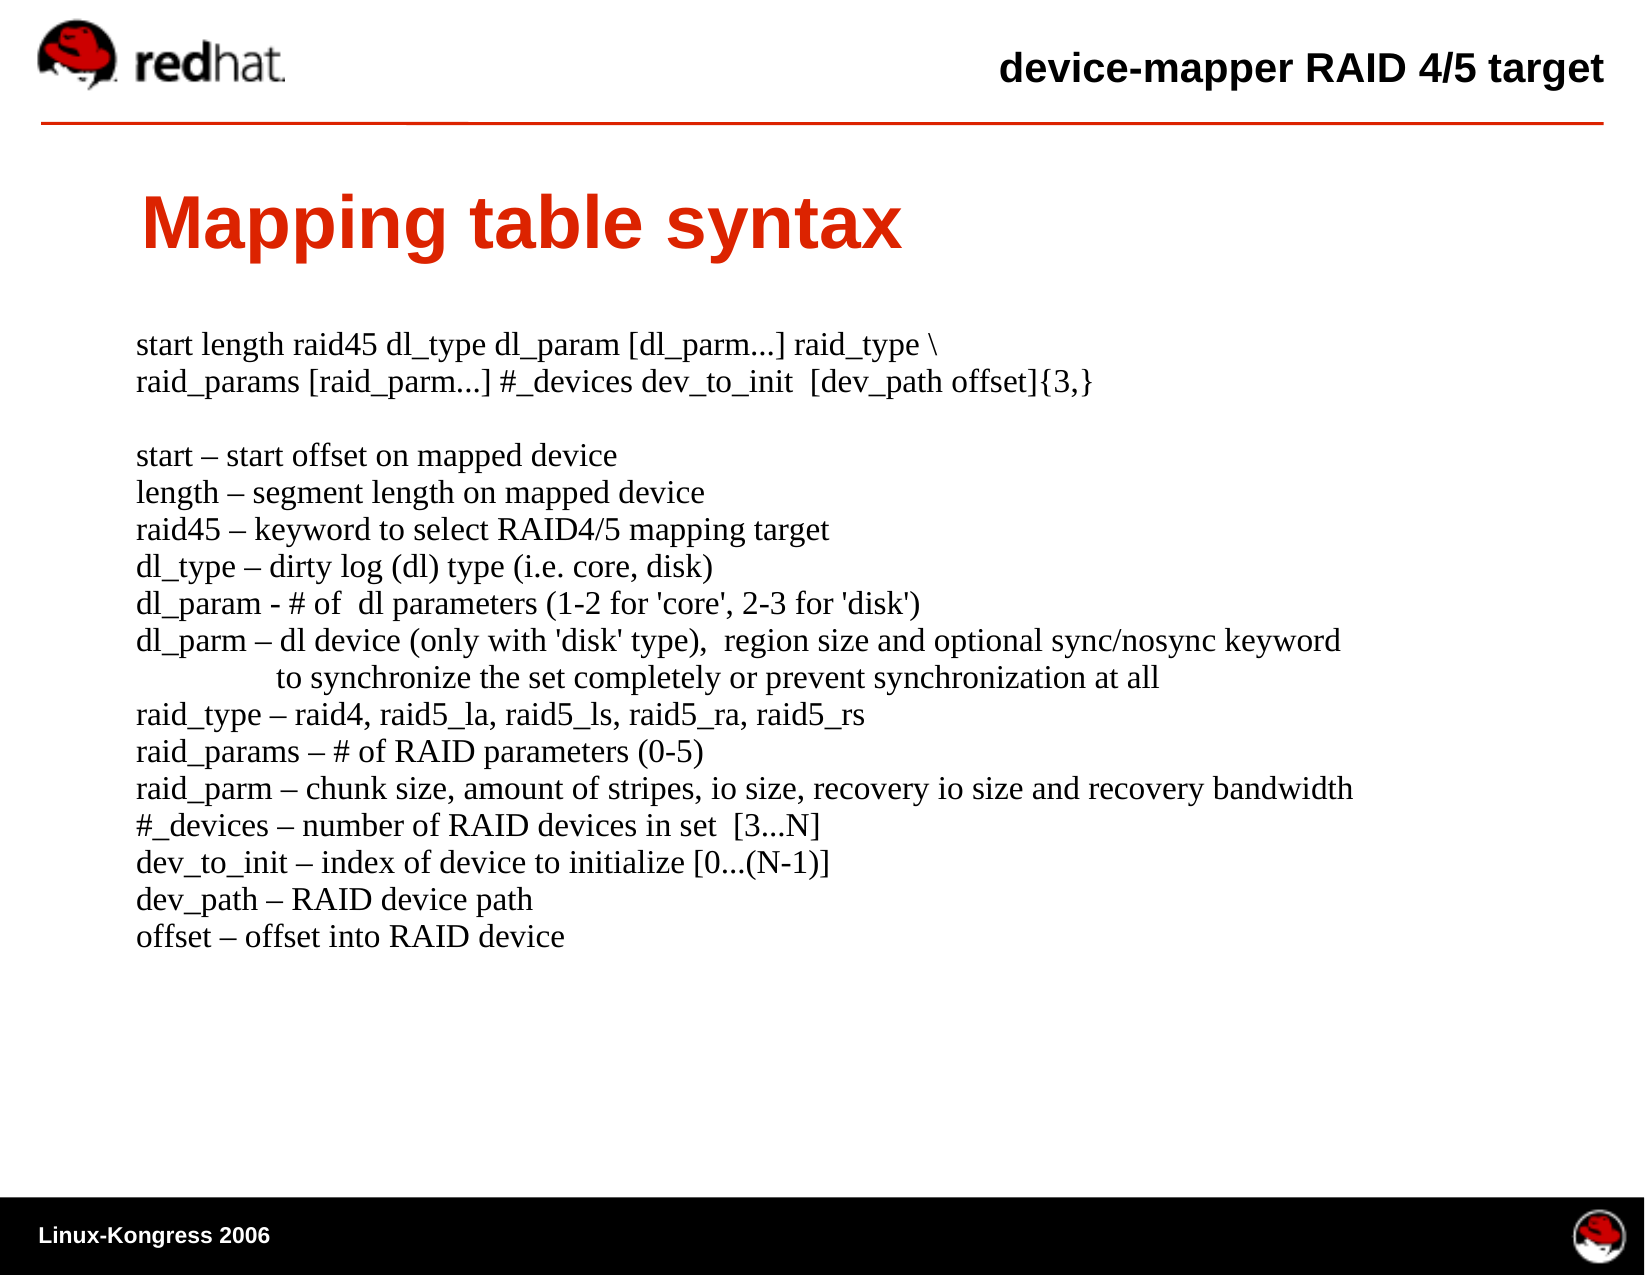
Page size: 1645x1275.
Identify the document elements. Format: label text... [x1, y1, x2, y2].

text_box start length raid45 dl_type dl_param [dl_parm...] raid_type \ raid_params [raid_parm...] #_devices dev_to_init [dev_path offset]{3,} start – start offset on mapped device length – segment length on mapped device raid45 – keyword to select RAID4/5 mapping target dl_type – dirty log (dl) type (i.e. core, disk) dl_param - # of dl parameters (1-2 for 'core', 2-3 for 'disk') dl_parm – dl device (only with 'disk' type), region size and optional sync/nosync keyword to synchronize the set completely or prevent synchronization at all raid_type – raid4, raid5_la, raid5_ls, raid5_ra, raid5_rs raid_params – # of RAID parameters (0-5) raid_parm – chunk size, amount of stripes, io size, recovery io size and recovery bandwidth #_devices – number of RAID devices in set [3...N] dev_to_init – index of device to initialize [0...(N-1)] dev_path – RAID device path offset – offset into RAID device [135, 325, 1645, 1159]
text_box Mapping table syntax [141, 180, 642, 274]
text_box [0, 1197, 1645, 1275]
text_box device-mapper RAID 4/5 target [959, 44, 1605, 97]
picture [1568, 1206, 1631, 1270]
picture [36, 17, 285, 102]
text_box Linux-Kongress 2006 [38, 1222, 381, 1252]
